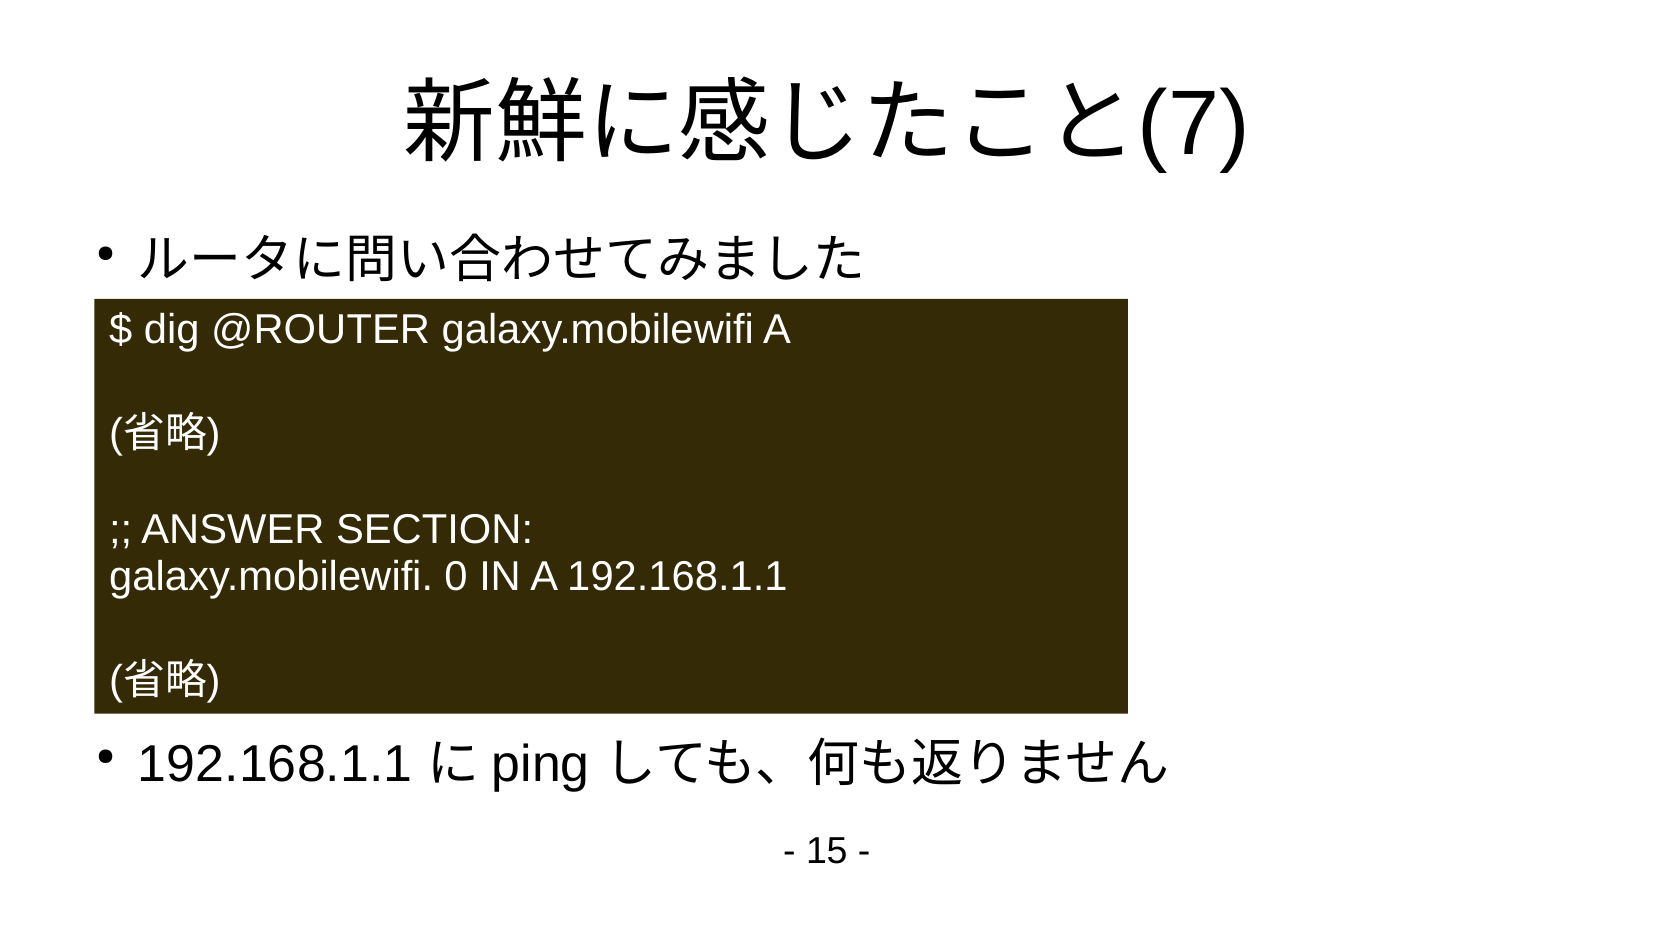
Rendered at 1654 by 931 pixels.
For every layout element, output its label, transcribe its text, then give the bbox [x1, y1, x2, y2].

text_box $ dig @ROUTER galaxy.mobilewifi A (省略) ;; ANSWER SECTION: galaxy.mobilewifi. 0 IN A 192.168.1.1 (省略) [94, 298, 1128, 697]
text_box - <番号> - [703, 815, 950, 886]
title 新鮮に感じたこと(7) [82, 37, 1571, 193]
list ルータに問い合わせてみました 192.168.1.1 に ping しても、何も返りません [82, 217, 1571, 798]
